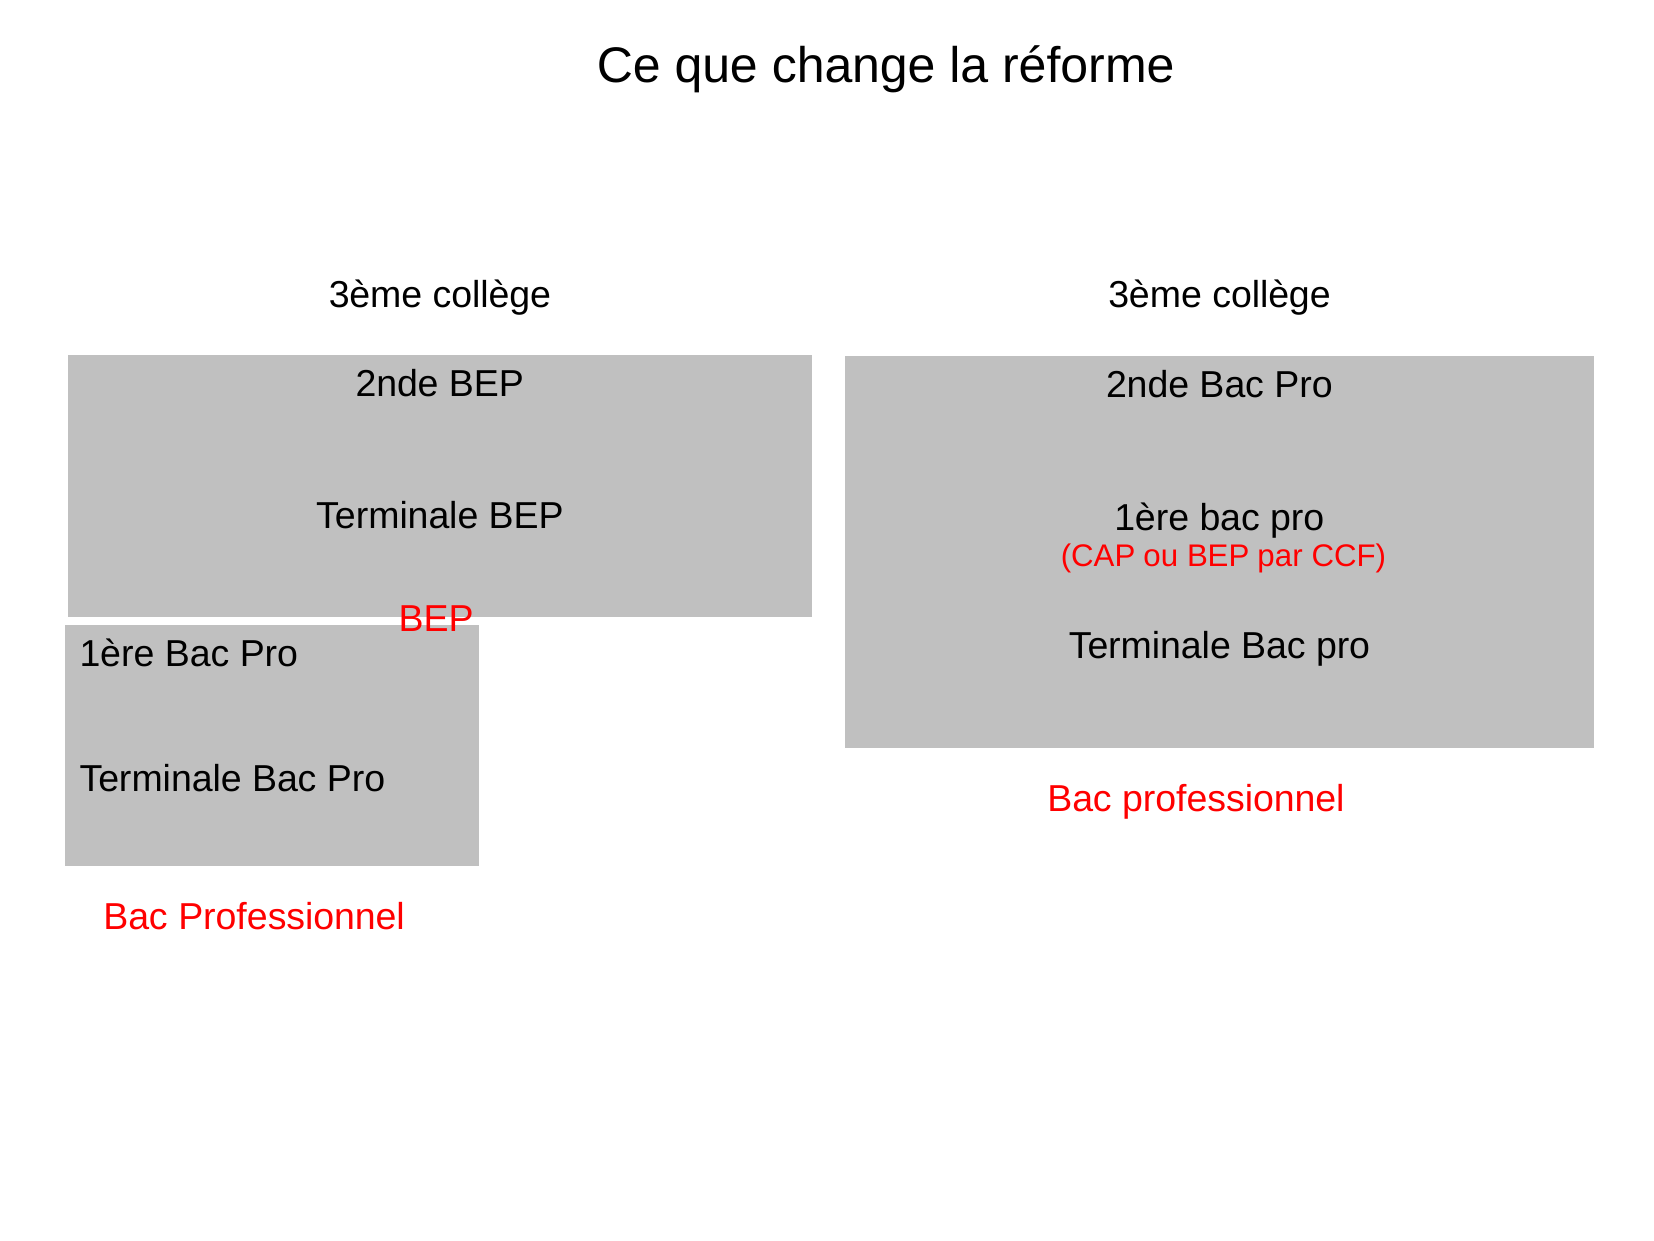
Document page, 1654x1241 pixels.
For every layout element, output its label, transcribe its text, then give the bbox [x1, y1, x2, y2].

table_header 3ème collège [845, 266, 1594, 356]
text_box Bac Professionnel [88, 888, 443, 1093]
table_header [39, 213, 716, 270]
table_cell [39, 327, 68, 385]
table_cell Terminale BEP [68, 487, 812, 617]
text_box BEP [383, 590, 489, 648]
table_cell 1ère bac pro (CAP ou BEP par CCF) [845, 489, 1594, 617]
table_cell 2nde Bac Pro [845, 356, 1594, 489]
table_cell Terminale Bac pro [845, 617, 1594, 748]
table_cell [39, 270, 68, 327]
table_cell 2nde BEP [68, 355, 812, 487]
table_cell Terminale Bac Pro [65, 750, 479, 866]
text_box Ce que change la réforme [88, 29, 1654, 101]
table_header 1ère Bac Pro [65, 625, 479, 750]
text_box Bac professionnel [915, 769, 1477, 827]
table_header 3ème collège [68, 266, 812, 355]
